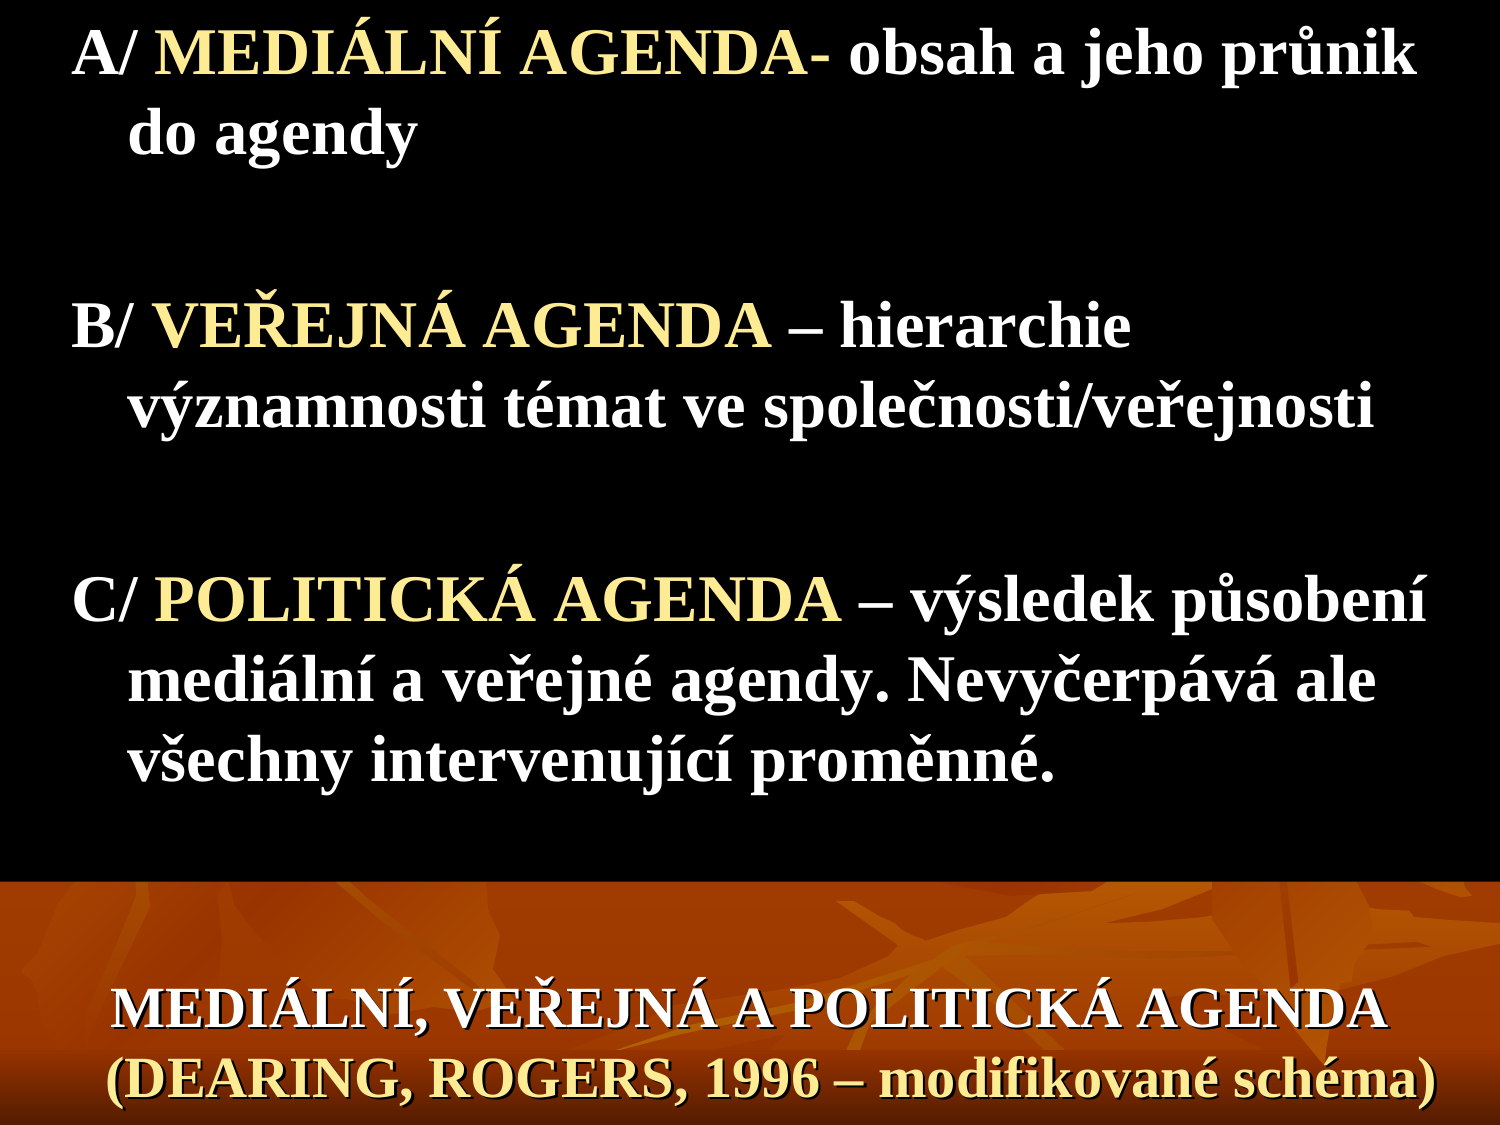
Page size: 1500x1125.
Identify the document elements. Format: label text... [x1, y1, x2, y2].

title MEDIÁLNÍ, VEŘEJNÁ A POLITICKÁ AGENDA (DEARING, ROGERS, 1996 – modifikované schéma) [0, 952, 1500, 1125]
list A/ MEDIÁLNÍ AGENDA- obsah a jeho průnik do agendy B/ VEŘEJNÁ AGENDA – hierarchie významnosti témat ve společnosti/veřejnosti C/ POLITICKÁ AGENDA – výsledek působení mediální a veřejné agendy. Nevyčerpává ale všechny intervenující proměnné. [0, 0, 1500, 882]
